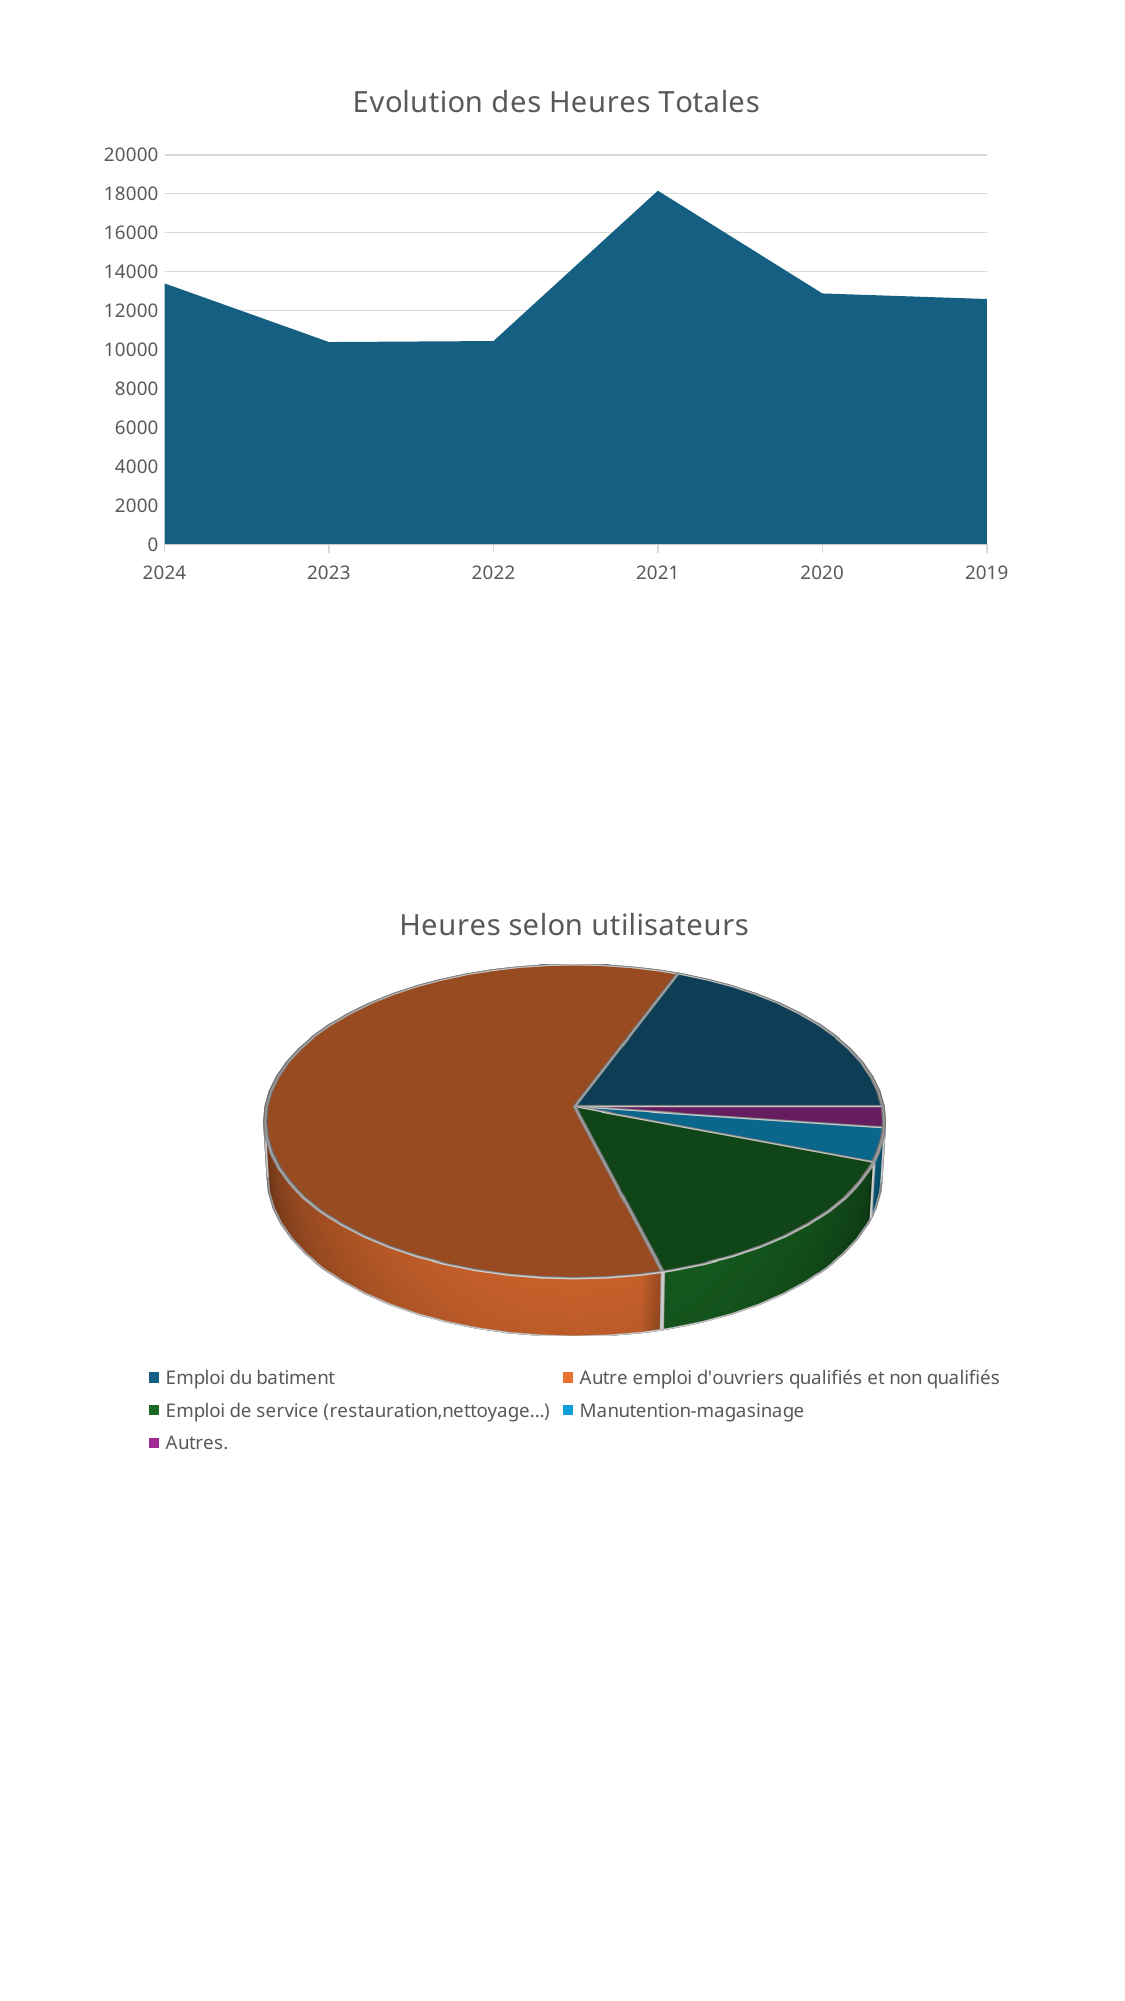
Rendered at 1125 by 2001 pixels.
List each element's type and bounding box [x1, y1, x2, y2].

chart [85, 875, 1064, 1462]
chart [85, 53, 1028, 597]
